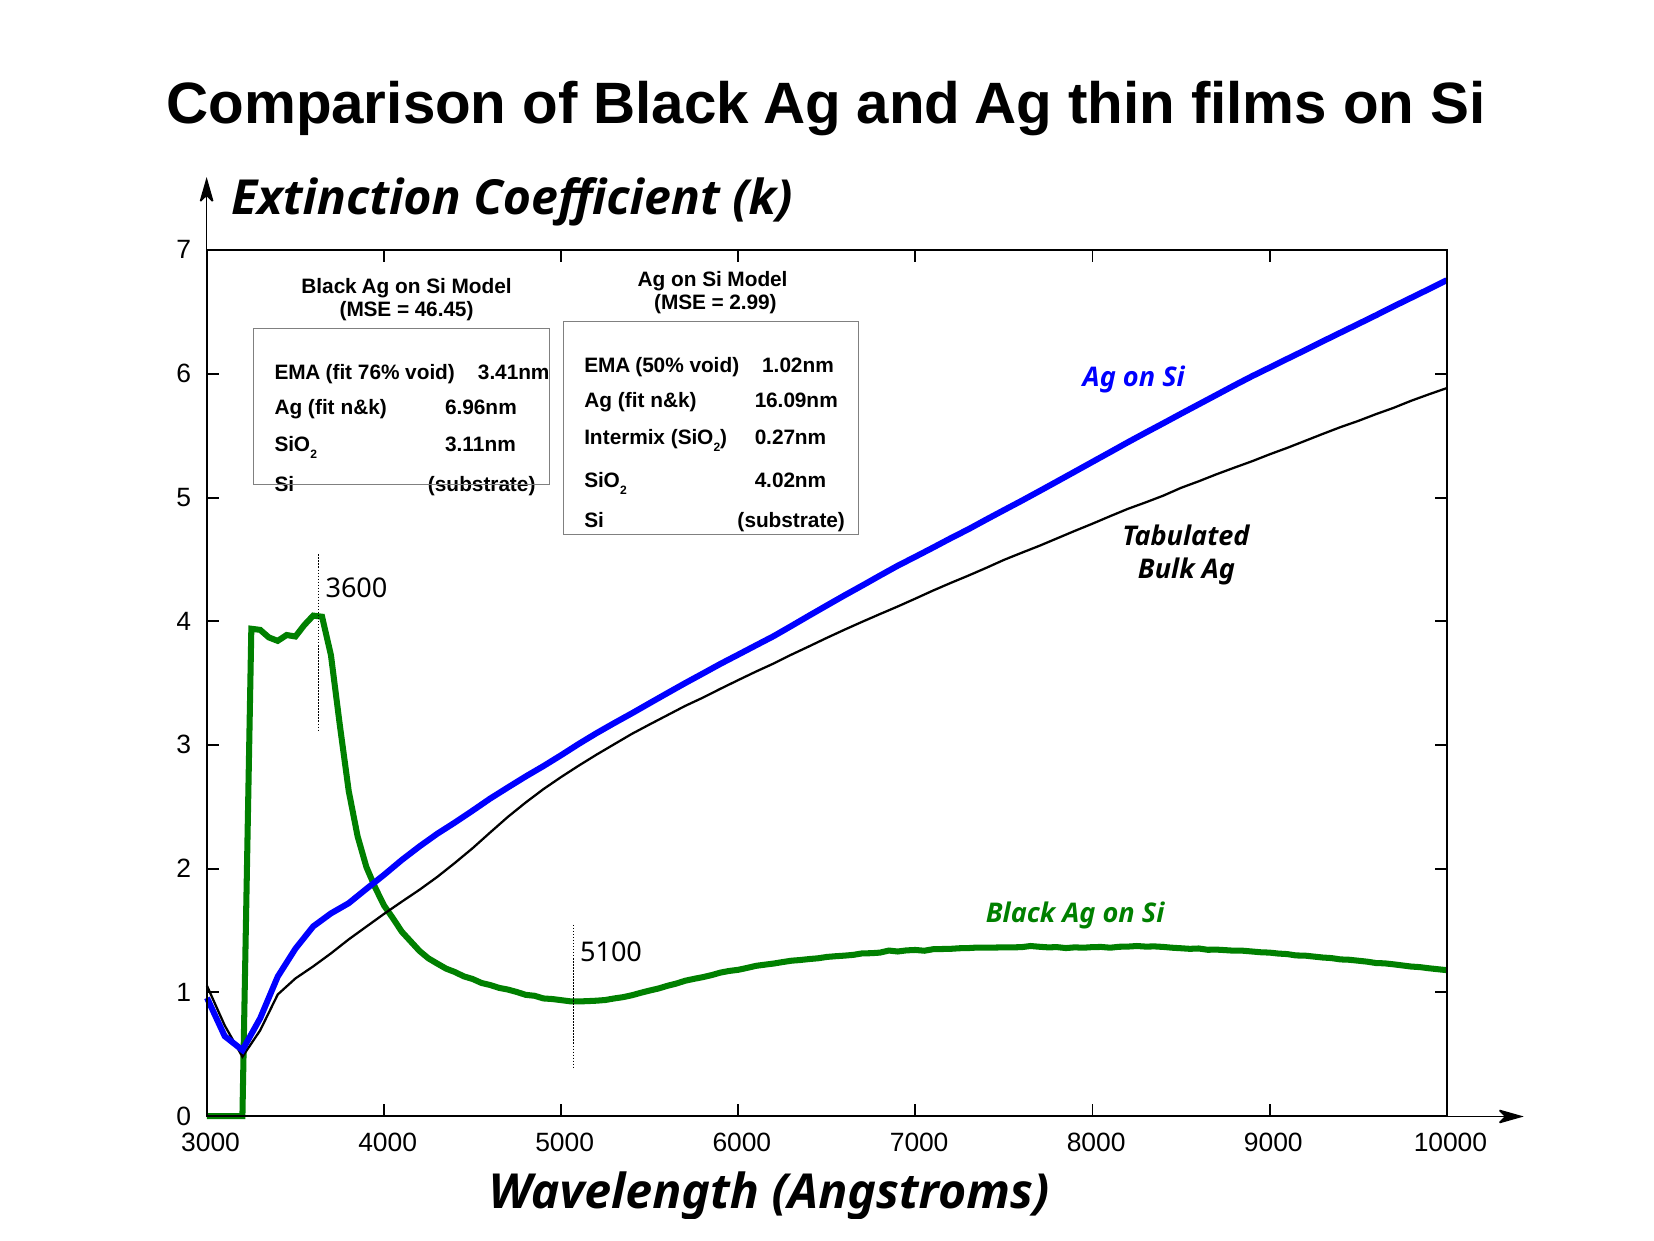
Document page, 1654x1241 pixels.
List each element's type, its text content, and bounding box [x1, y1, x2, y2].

picture [177, 177, 1524, 1219]
title Comparison of Black Ag and Ag thin films on Si [82, 0, 1571, 208]
